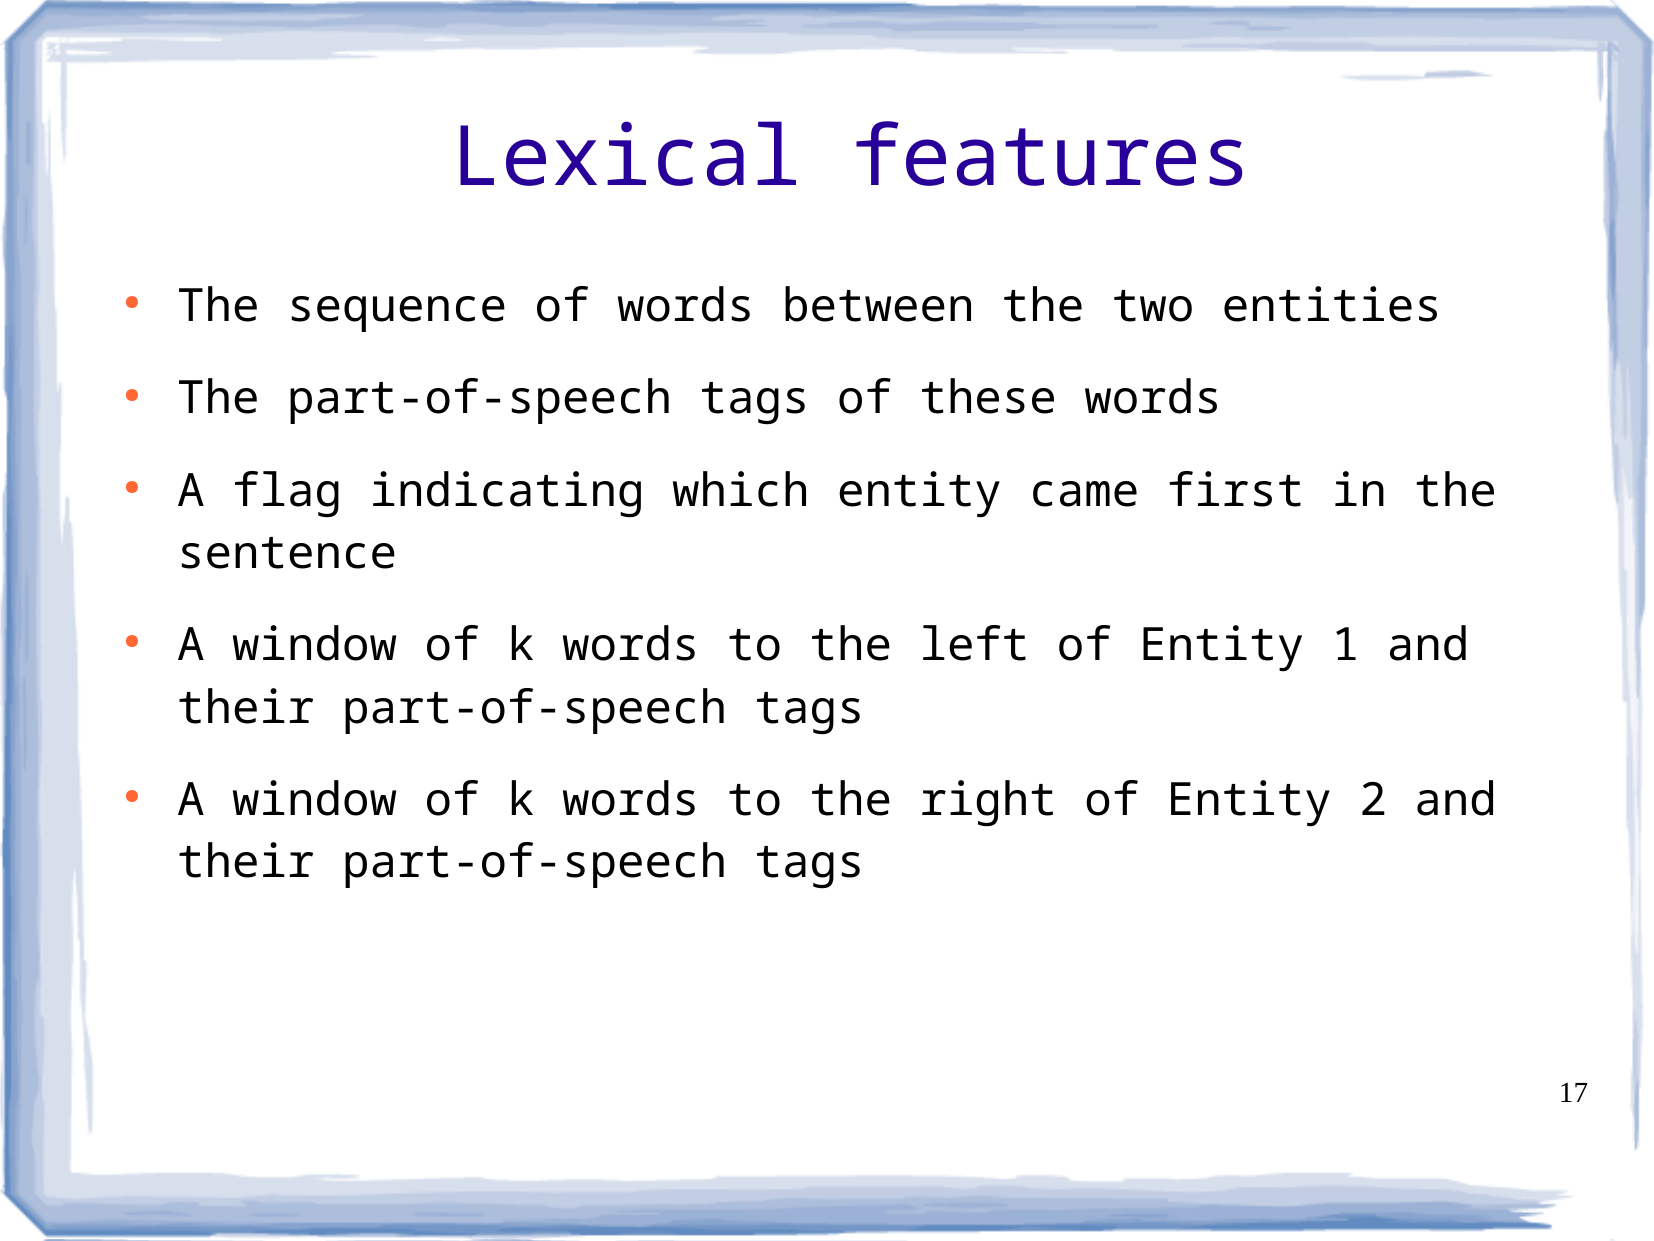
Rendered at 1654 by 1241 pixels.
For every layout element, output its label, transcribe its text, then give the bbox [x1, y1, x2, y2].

title Lexical features [82, 49, 1571, 257]
picture [0, 0, 1654, 1241]
list The sequence of words between the two entities The part-of-speech tags of these words A flag indicating which entity came first in the sentence A window of k words to the left of Entity 1 and their part-of-speech tags A window of k words to the right of Entity 2 and their part-of-speech tags [106, 272, 1559, 993]
